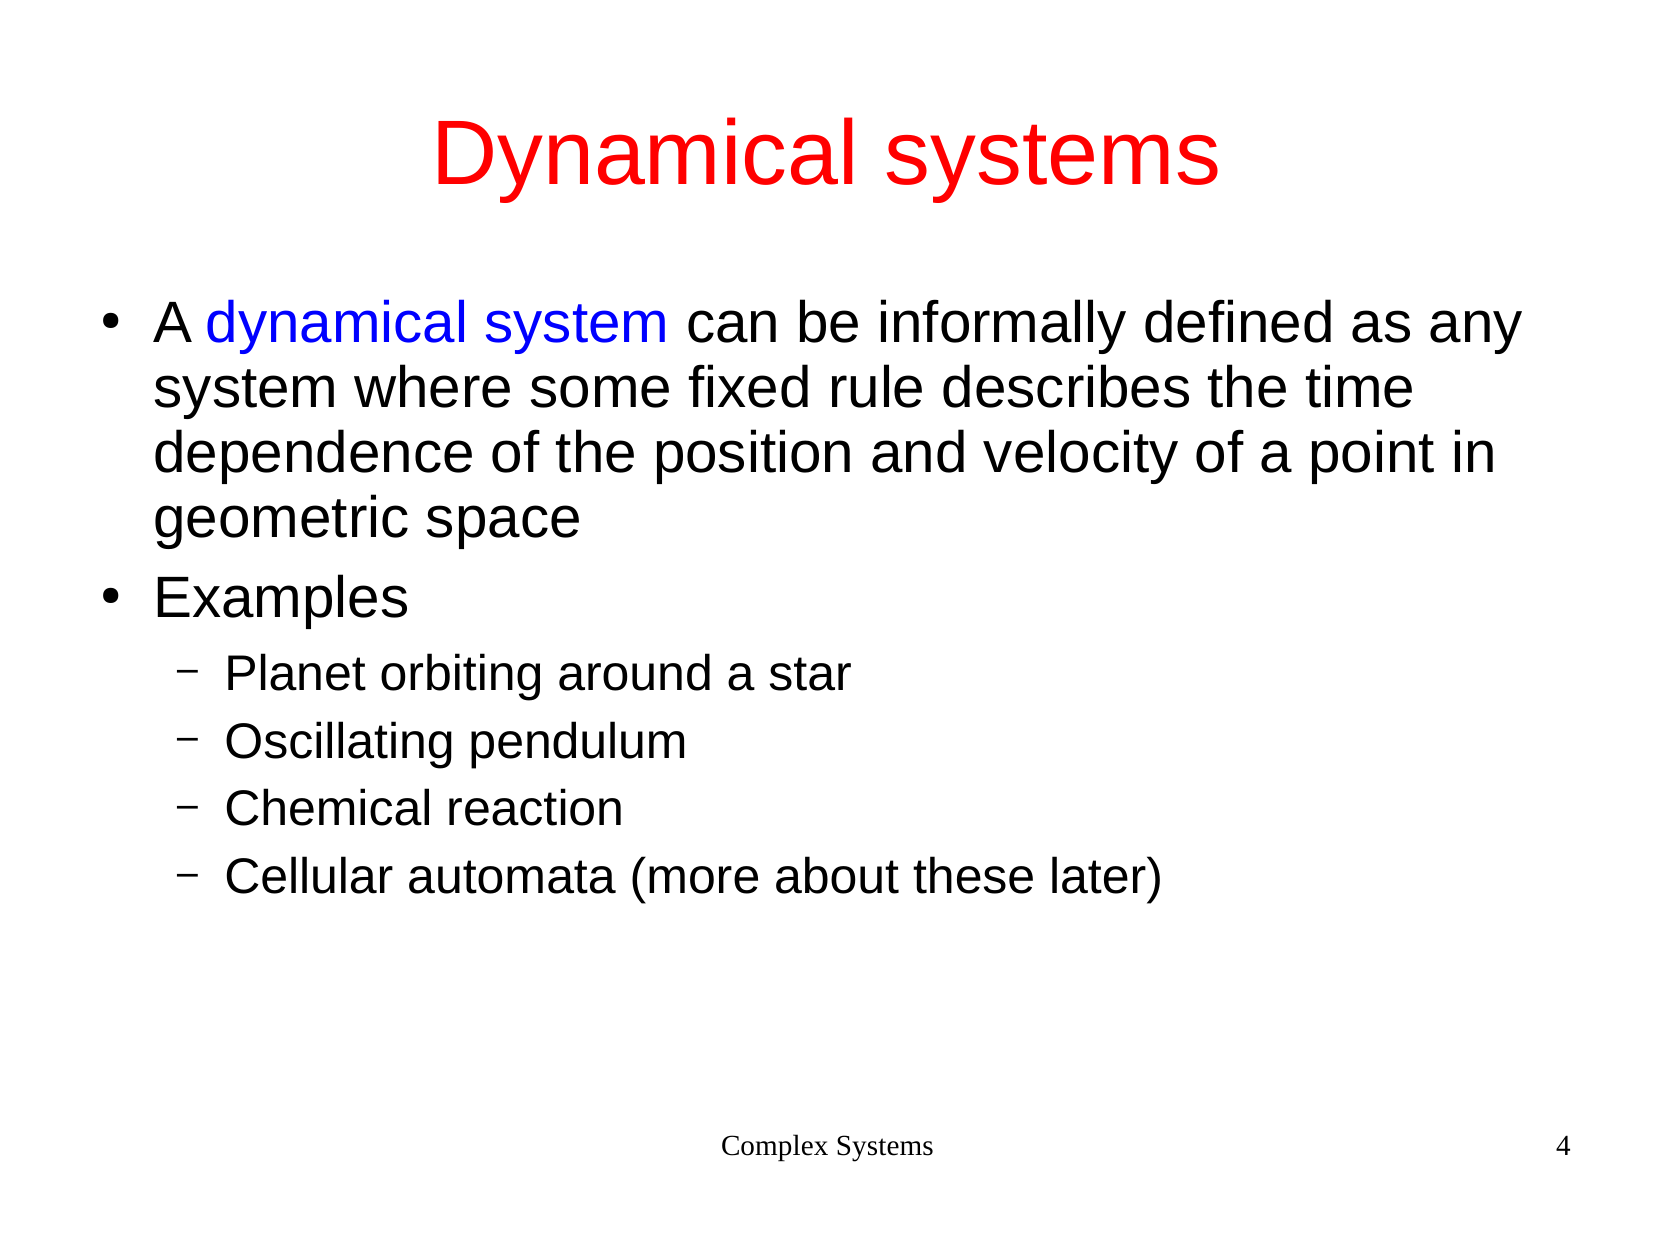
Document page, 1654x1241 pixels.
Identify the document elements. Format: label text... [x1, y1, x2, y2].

title Dynamical systems [82, 49, 1571, 257]
list A dynamical system can be informally defined as any system where some fixed rule describes the time dependence of the position and velocity of a point in geometric space Examples Planet orbiting around a star Oscillating pendulum Chemical reaction Cellular automata (more about these later) [82, 290, 1571, 1109]
